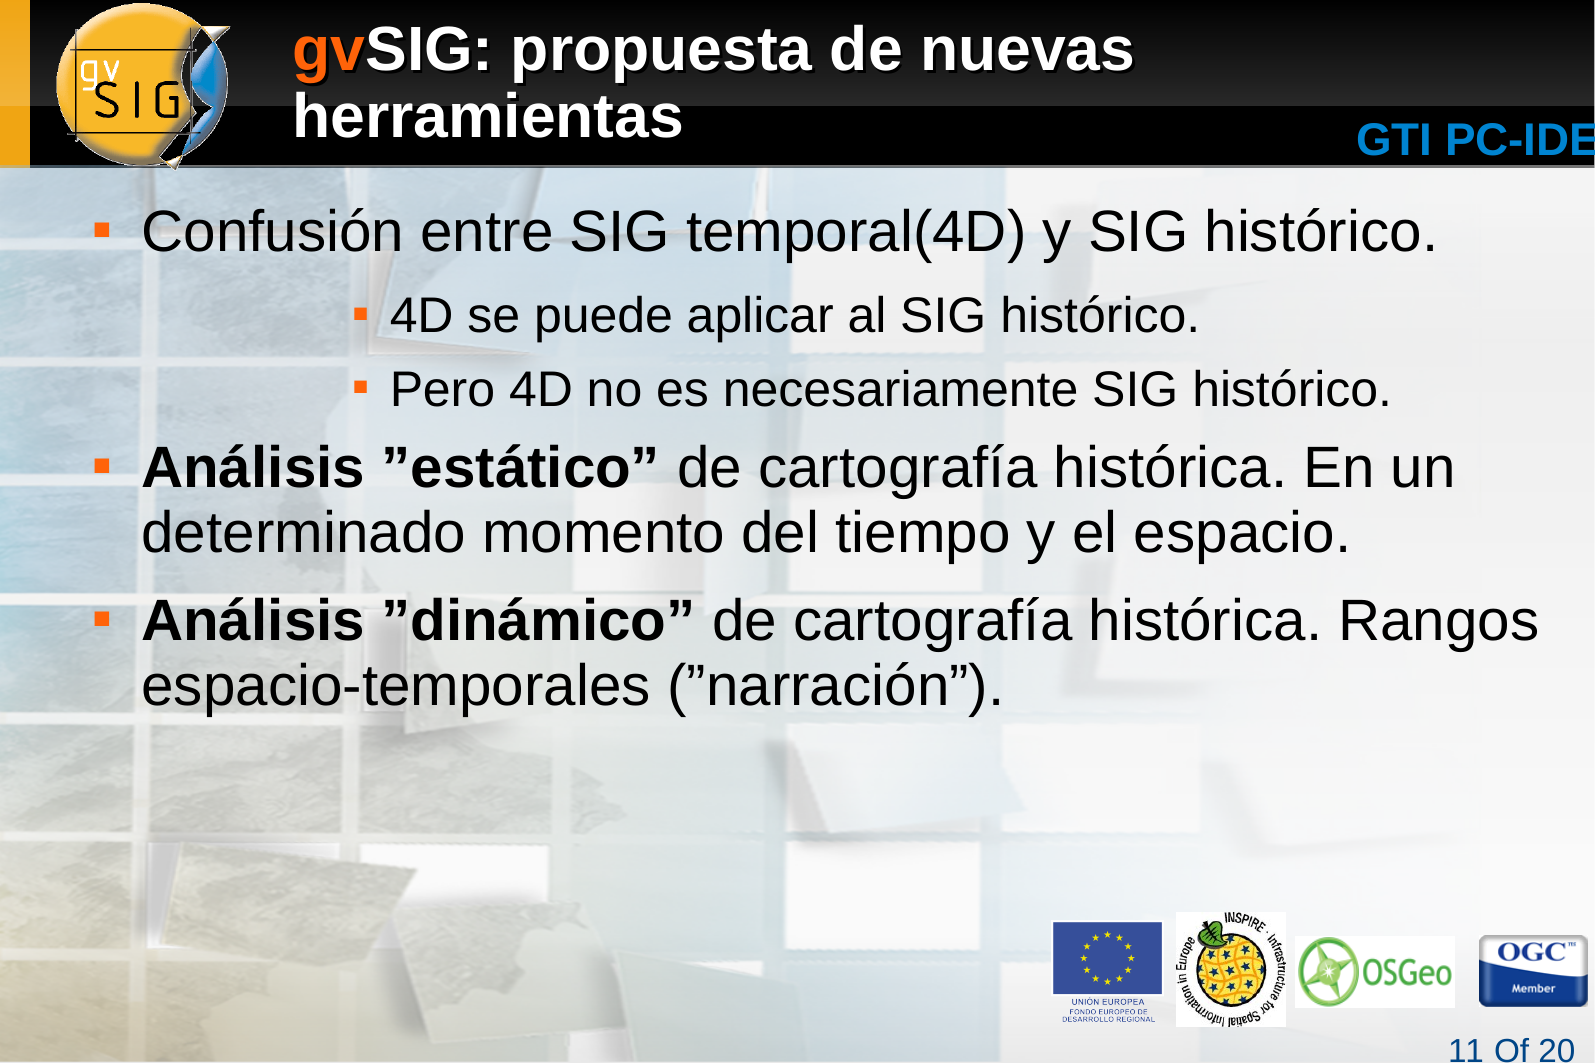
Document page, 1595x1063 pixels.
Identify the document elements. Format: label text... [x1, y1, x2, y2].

list Confusión entre SIG temporal(4D) y SIG histórico. 4D se puede aplicar al SIG histórico. Pero 4D no es necesariamente SIG histórico. Análisis ”estático” de cartografía histórica. En un determinado momento del tiempo y el espacio. Análisis ”dinámico” de cartografía histórica. Rangos espacio-temporales (”narración”). [0, 94, 1554, 797]
text_box gvSIG: propuesta de nuevas herramientas [277, 9, 1388, 162]
picture [1579, 142, 1595, 150]
picture [1554, 129, 1561, 149]
picture [1579, 129, 1595, 136]
picture [0, 0, 1595, 1063]
